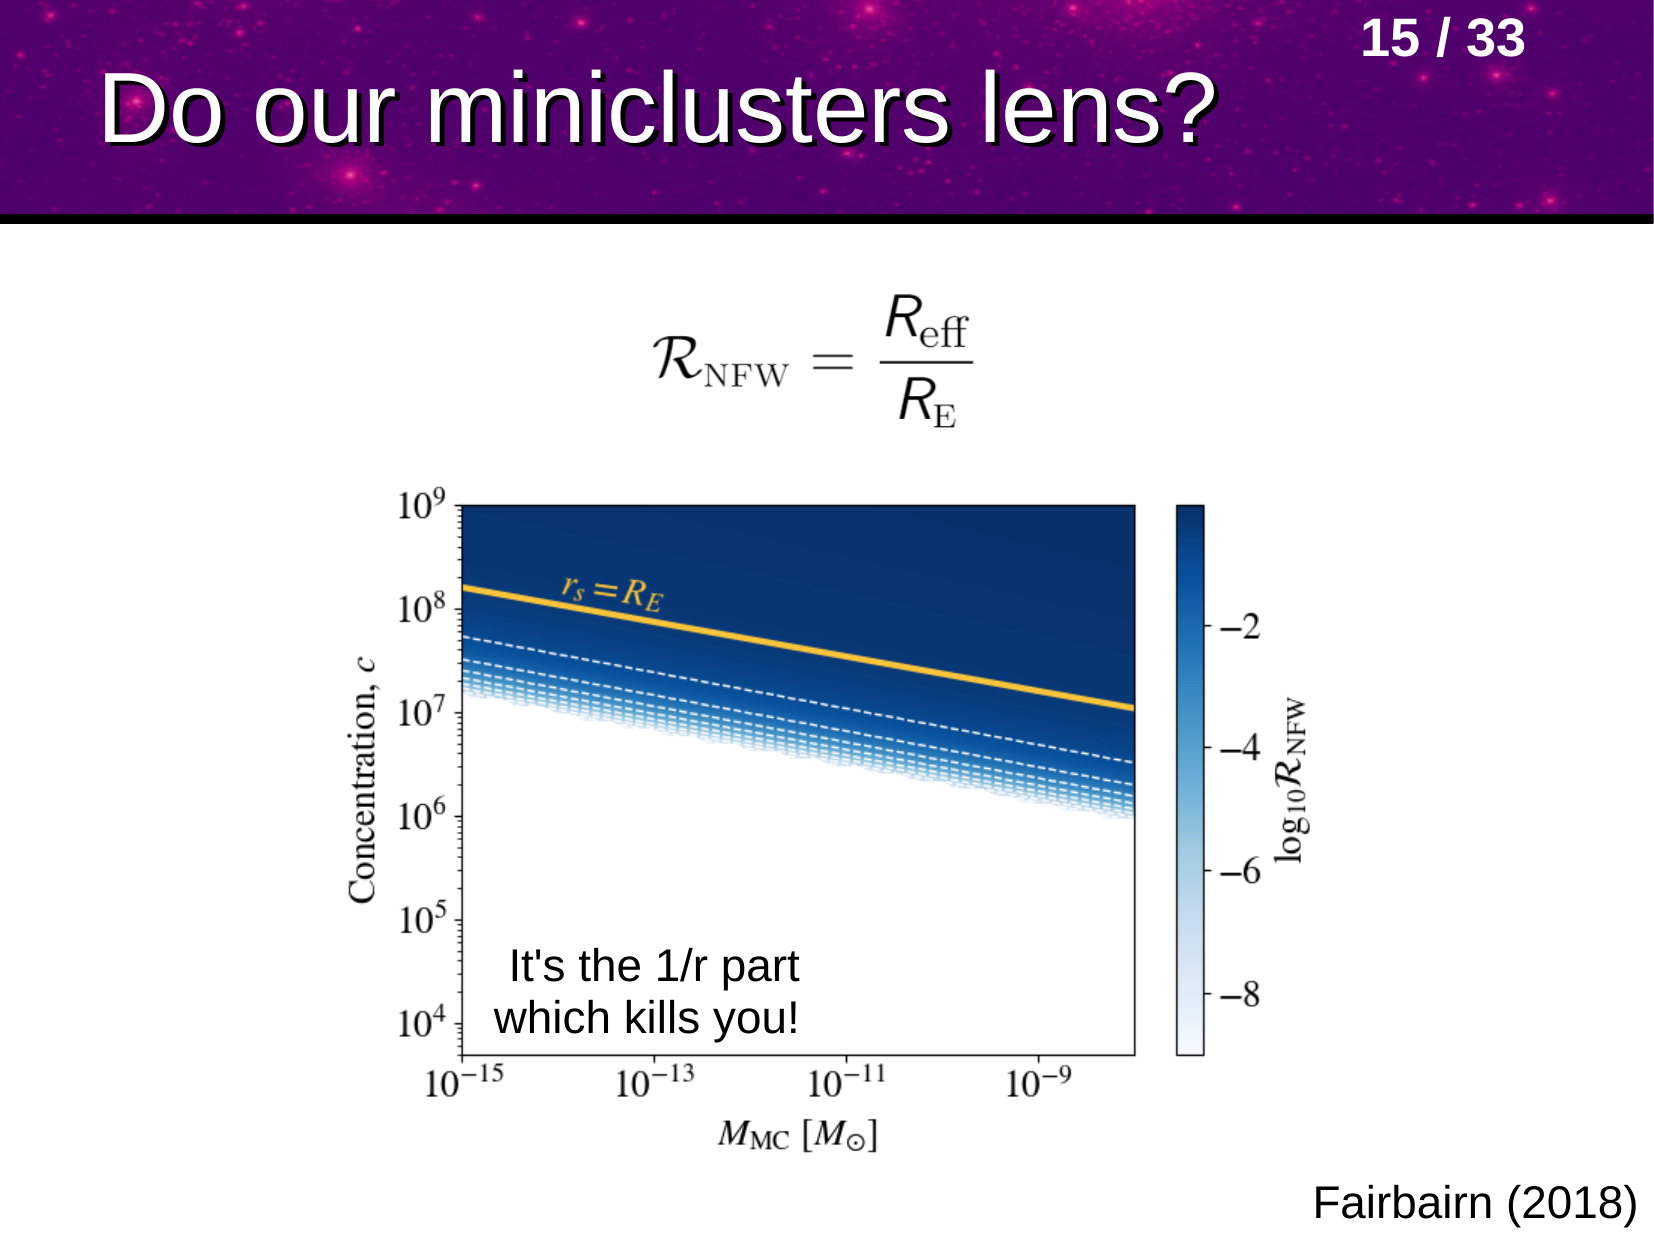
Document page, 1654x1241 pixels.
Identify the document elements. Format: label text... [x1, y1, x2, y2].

text_box <number> / 33 [1345, 0, 1654, 77]
text_box Do our miniclusters lens? [82, 44, 1654, 283]
picture [0, 0, 1345, 214]
text_box It's the 1/r part which kills you! [460, 933, 815, 1050]
text_box Fairbairn (2018) [708, 1169, 1654, 1241]
picture [307, 268, 1358, 1199]
